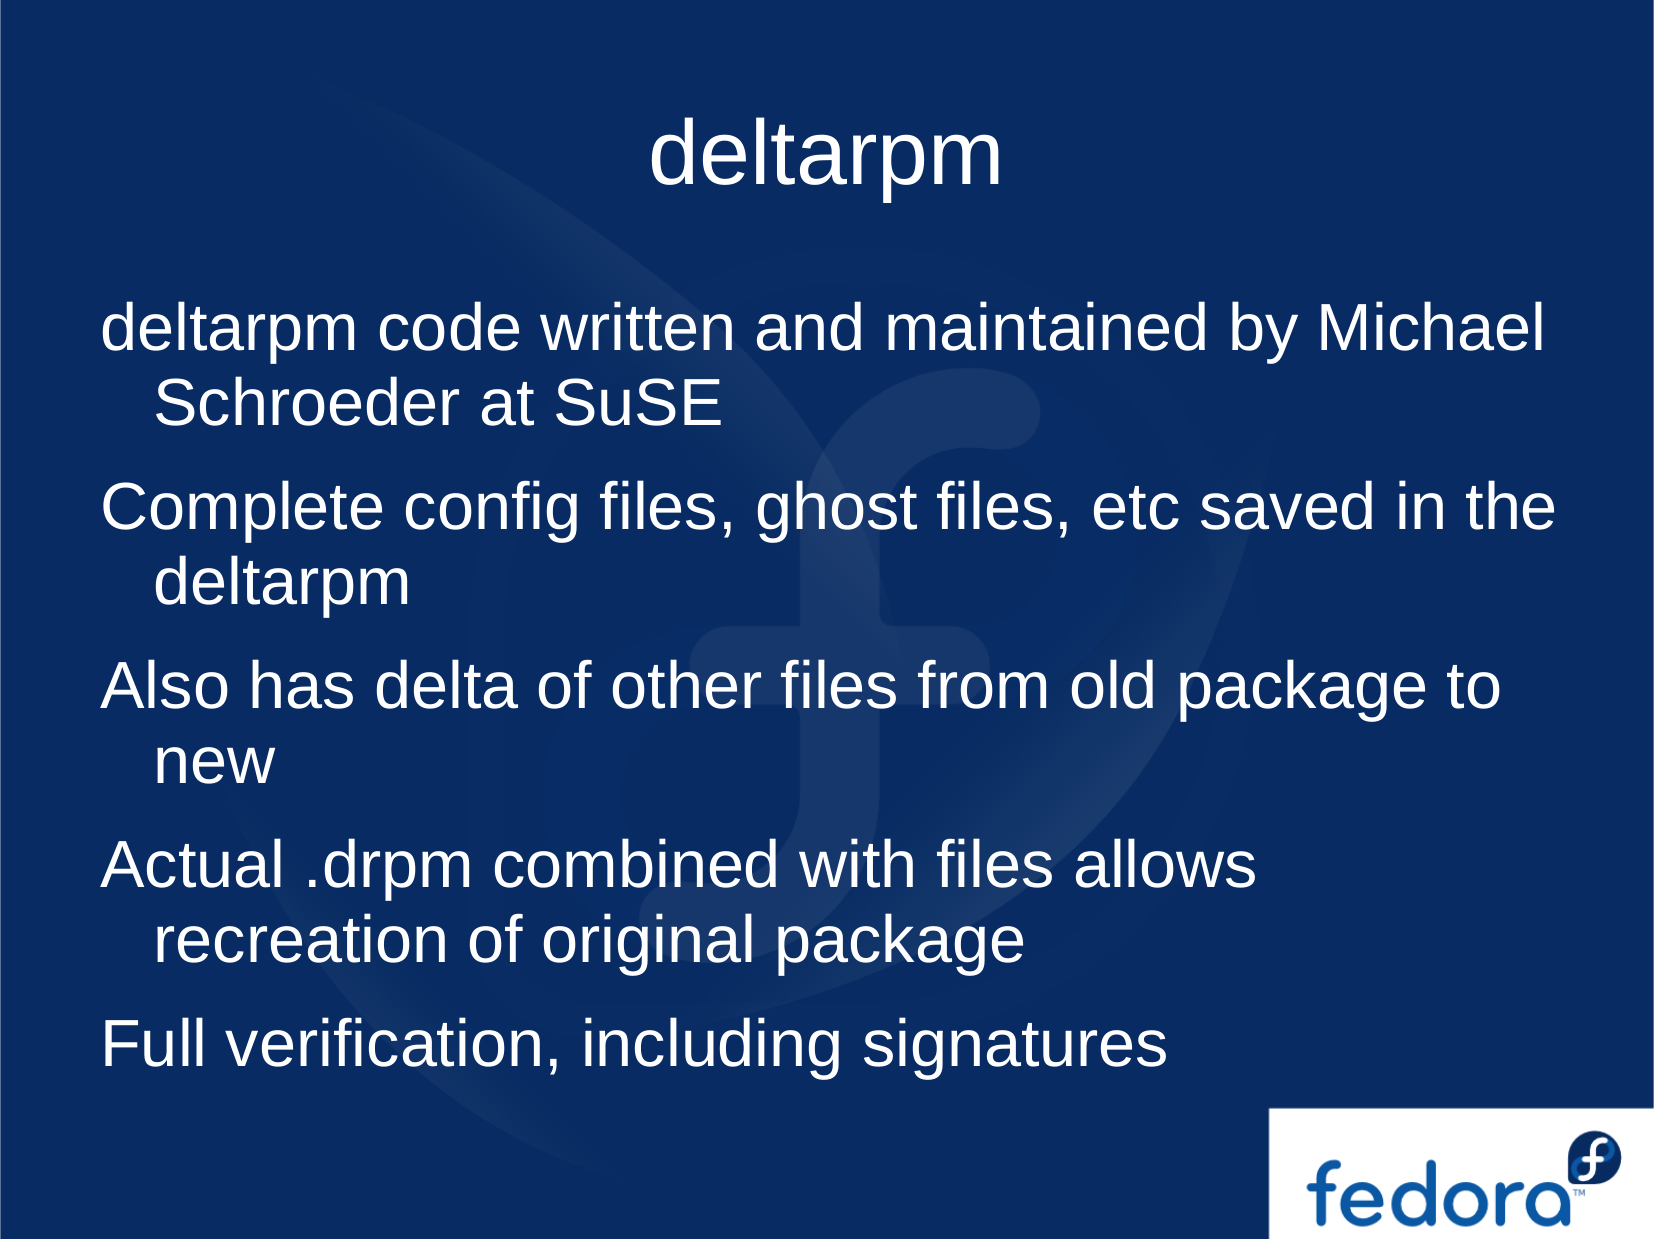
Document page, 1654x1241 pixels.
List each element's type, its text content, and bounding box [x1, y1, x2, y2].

picture [0, 0, 1654, 1239]
title deltarpm [82, 56, 1571, 250]
list deltarpm code written and maintained by Michael Schroeder at SuSE Complete config files, ghost files, etc saved in the deltarpm Also has delta of other files from old package to new Actual .drpm combined with files allows recreation of original package Full verification, including signatures [82, 290, 1571, 1094]
